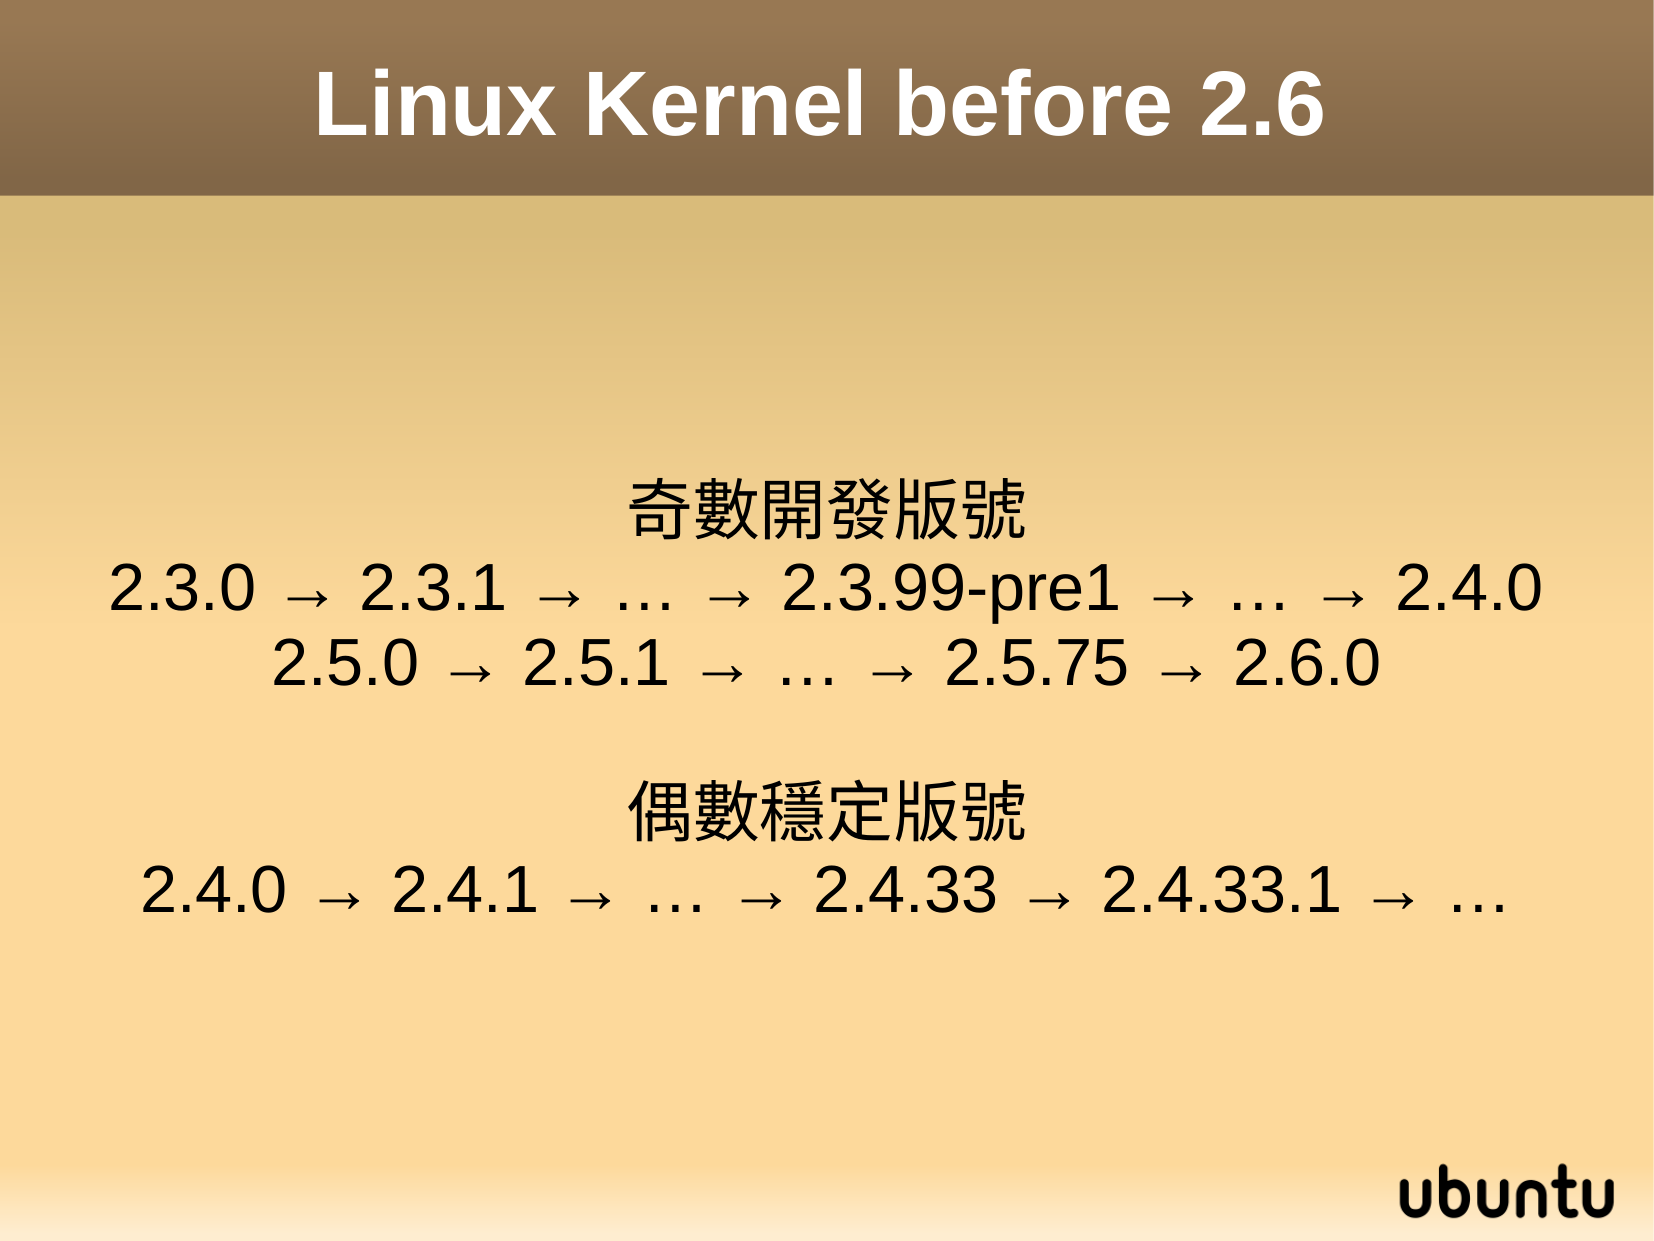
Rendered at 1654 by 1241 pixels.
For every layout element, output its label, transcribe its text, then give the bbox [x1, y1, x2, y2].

title Linux Kernel before 2.6 [76, 7, 1565, 200]
picture [0, 0, 1654, 1241]
subtitle 奇數開發版號 2.3.0 → 2.3.1 → … → 2.3.99-pre1 → … → 2.4.0 2.5.0 → 2.5.1 → … → 2.5.75 → 2.6.0 偶數穩定版號 2.4.0 → 2.4.1 → … → 2.4.33 → 2.4.33.1 → … [82, 290, 1571, 1109]
